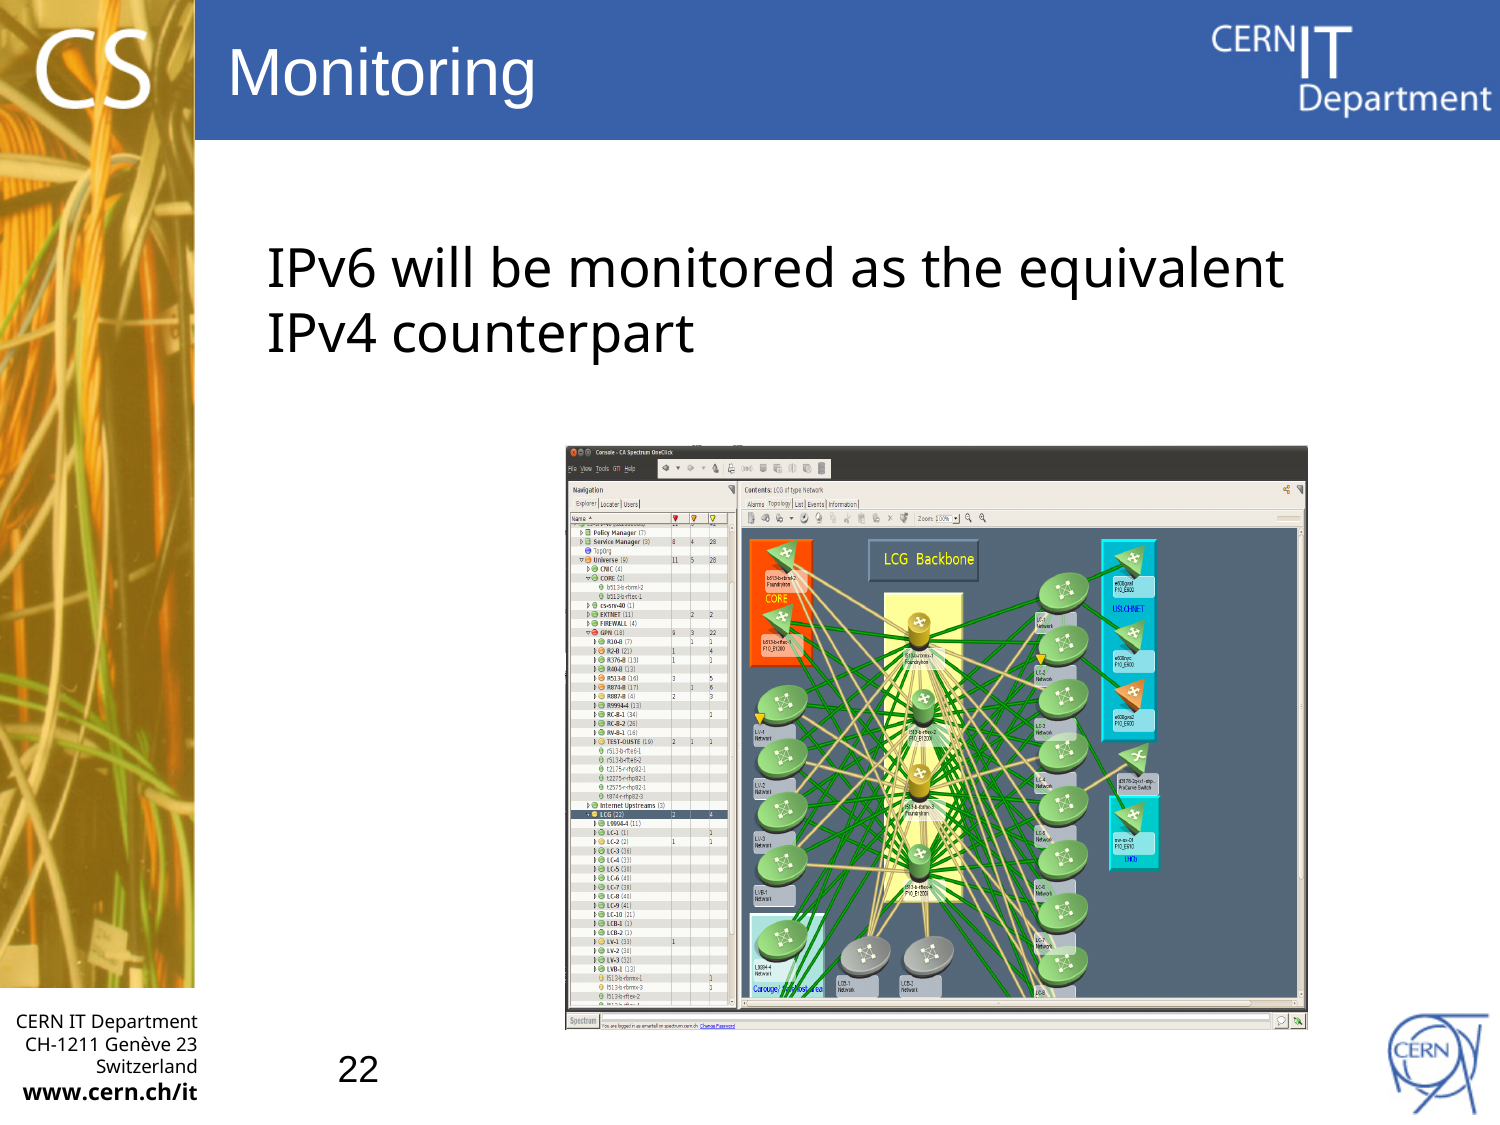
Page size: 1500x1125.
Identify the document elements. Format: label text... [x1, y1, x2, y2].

picture [1387, 1012, 1490, 1115]
picture [1126, 0, 1500, 140]
title Monitoring [212, 0, 1126, 157]
text_box IPv6 will be monitored as the equivalent IPv4 counterpart [252, 160, 1416, 989]
picture [0, 0, 212, 988]
picture [565, 445, 1308, 1030]
